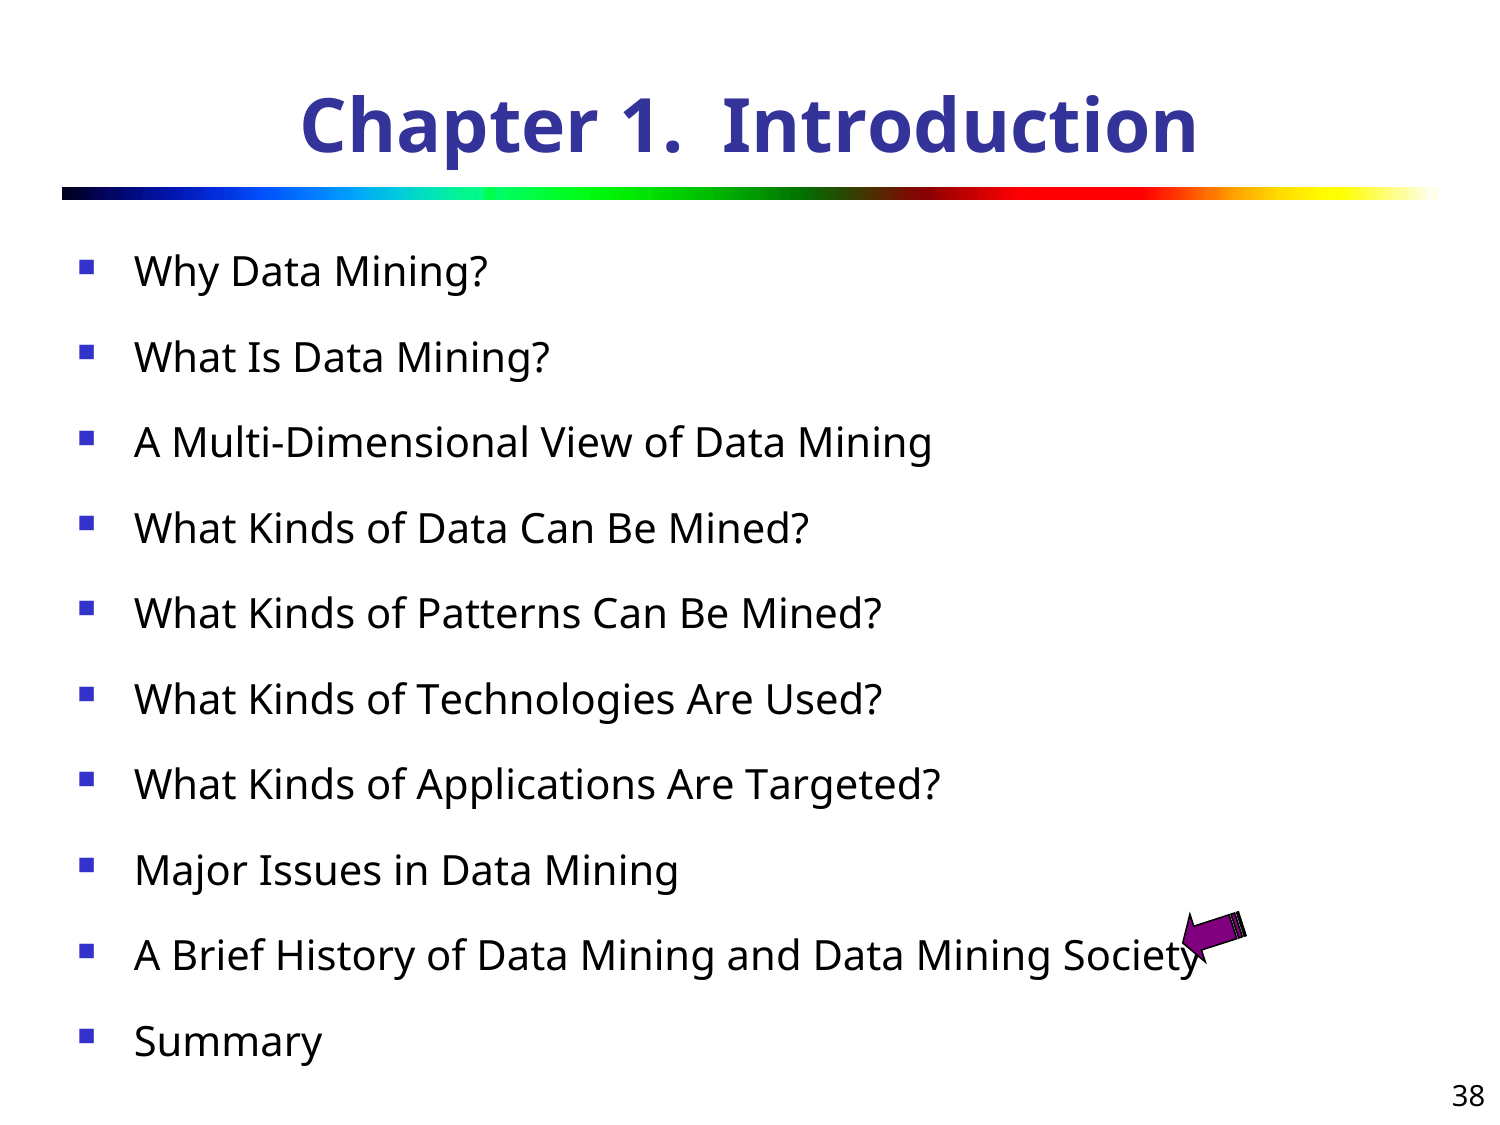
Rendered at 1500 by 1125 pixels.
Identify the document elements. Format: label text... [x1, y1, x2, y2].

text_box [1182, 911, 1247, 962]
text_box <number> [1187, 1050, 1500, 1125]
list Why Data Mining? What Is Data Mining? A Multi-Dimensional View of Data Mining What Kinds of Data Can Be Mined? What Kinds of Patterns Can Be Mined? What Kinds of Technologies Are Used? What Kinds of Applications Are Targeted? Major Issues in Data Mining A Brief History of Data Mining and Data Mining Society Summary [62, 212, 1413, 1075]
title Chapter 1. Introduction [62, 37, 1438, 175]
